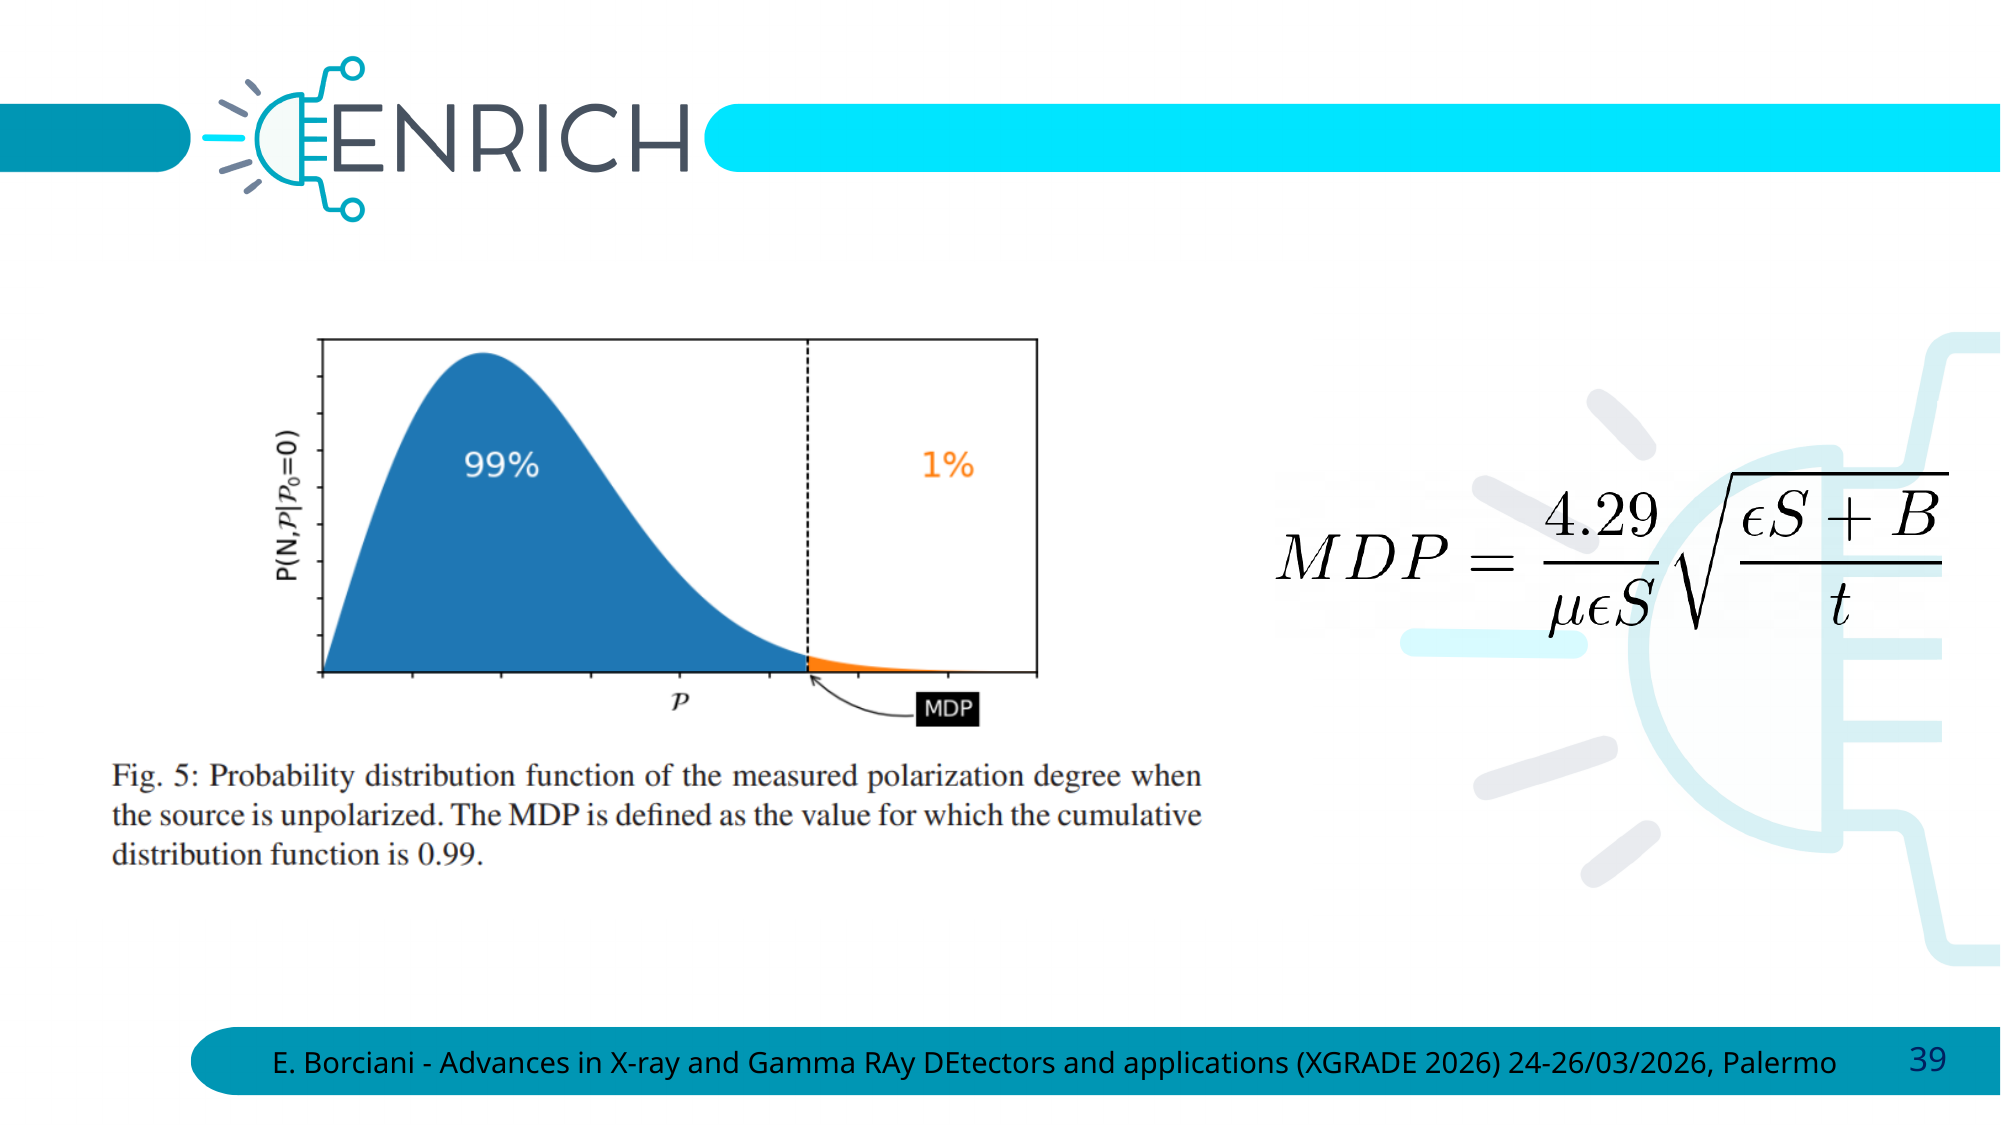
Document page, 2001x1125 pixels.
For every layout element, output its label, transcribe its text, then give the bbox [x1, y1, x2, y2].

slide_number <number> [1512, 1031, 1963, 1092]
picture [0, 0, 2001, 1125]
text_box E. Borciani - Advances in X-ray and Gamma RAy DEtectors and applications (XGRADE 2026) 24-26/03/2026, Palermo [149, 1037, 1962, 1087]
